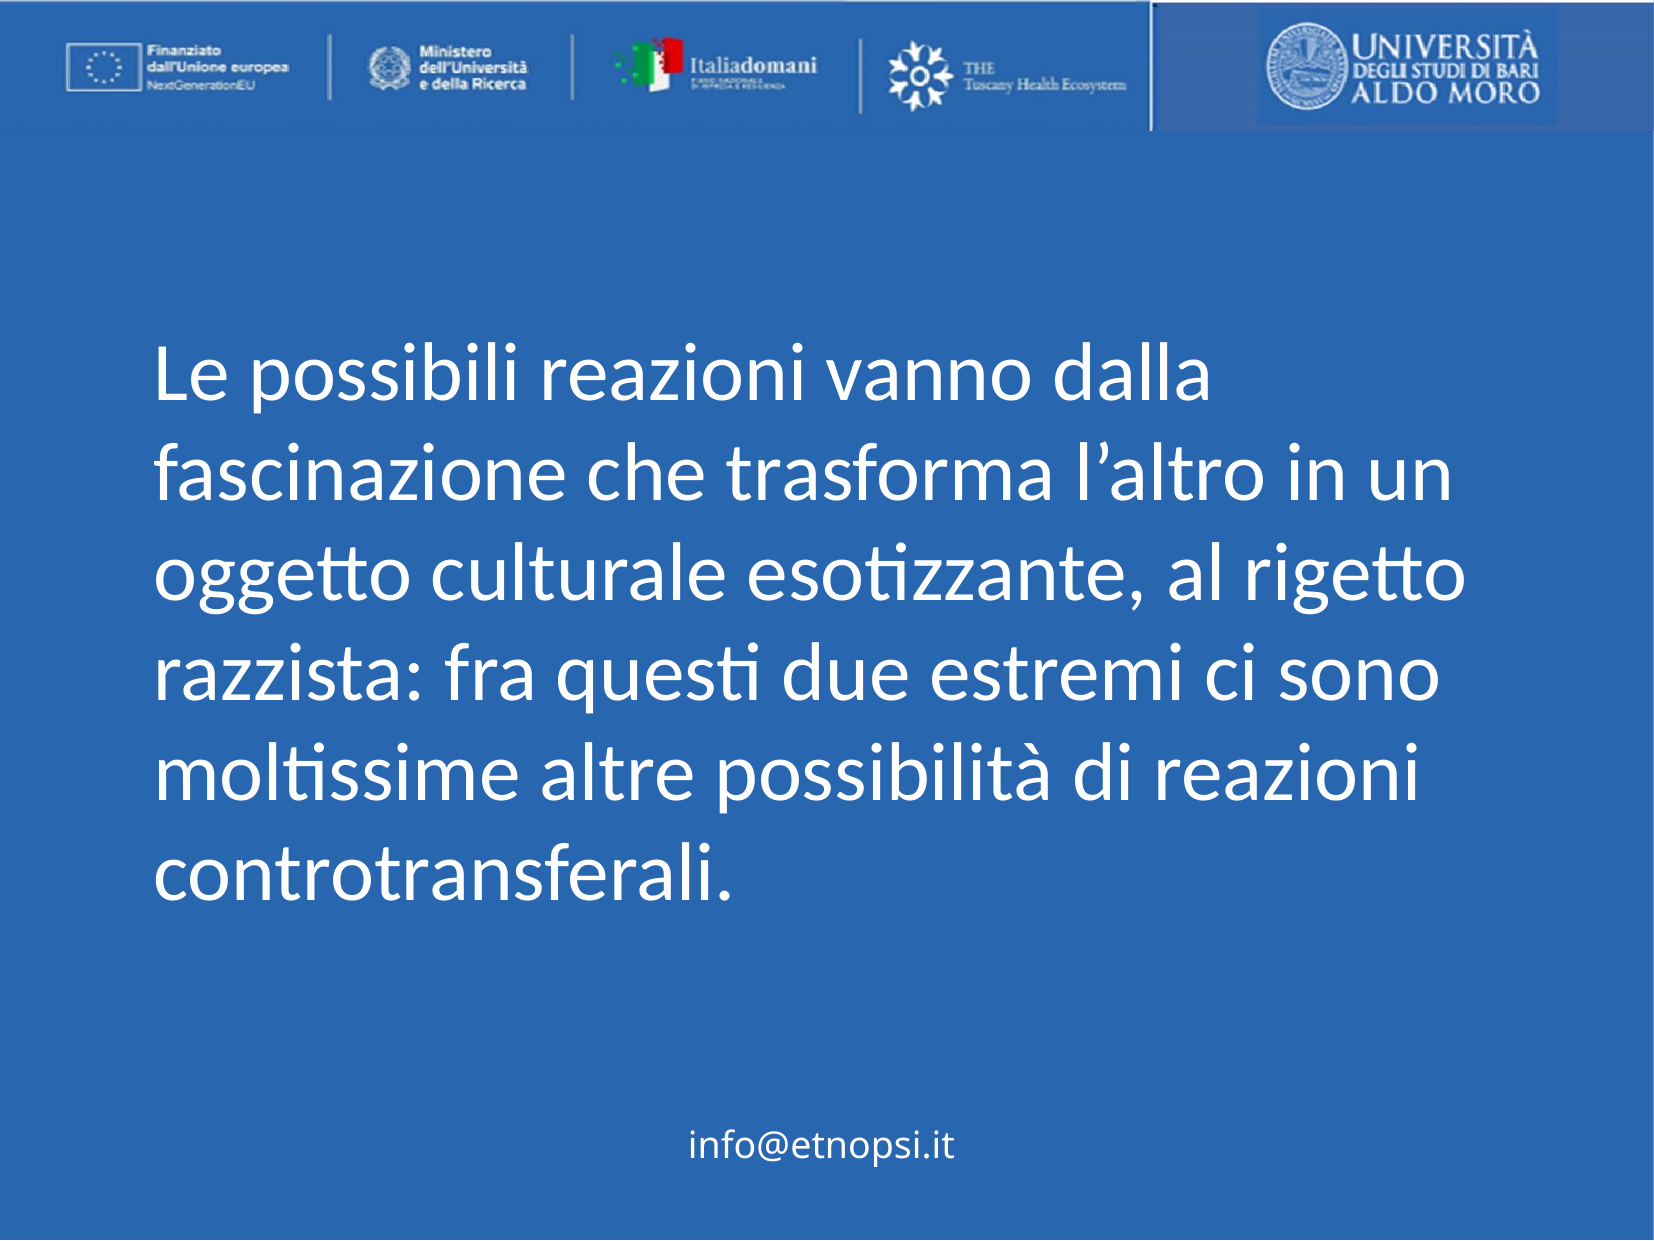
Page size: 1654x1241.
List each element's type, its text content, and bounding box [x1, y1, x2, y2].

picture [0, 0, 1654, 132]
subtitle Le possibili reazioni vanno dalla fascinazione che trasforma l’altro in un oggetto culturale esotizzante, al rigetto razzista: fra questi due estremi ci sono moltissime altre possibilità di reazioni controtransferali. info@etnopsi.it [138, 180, 1516, 923]
